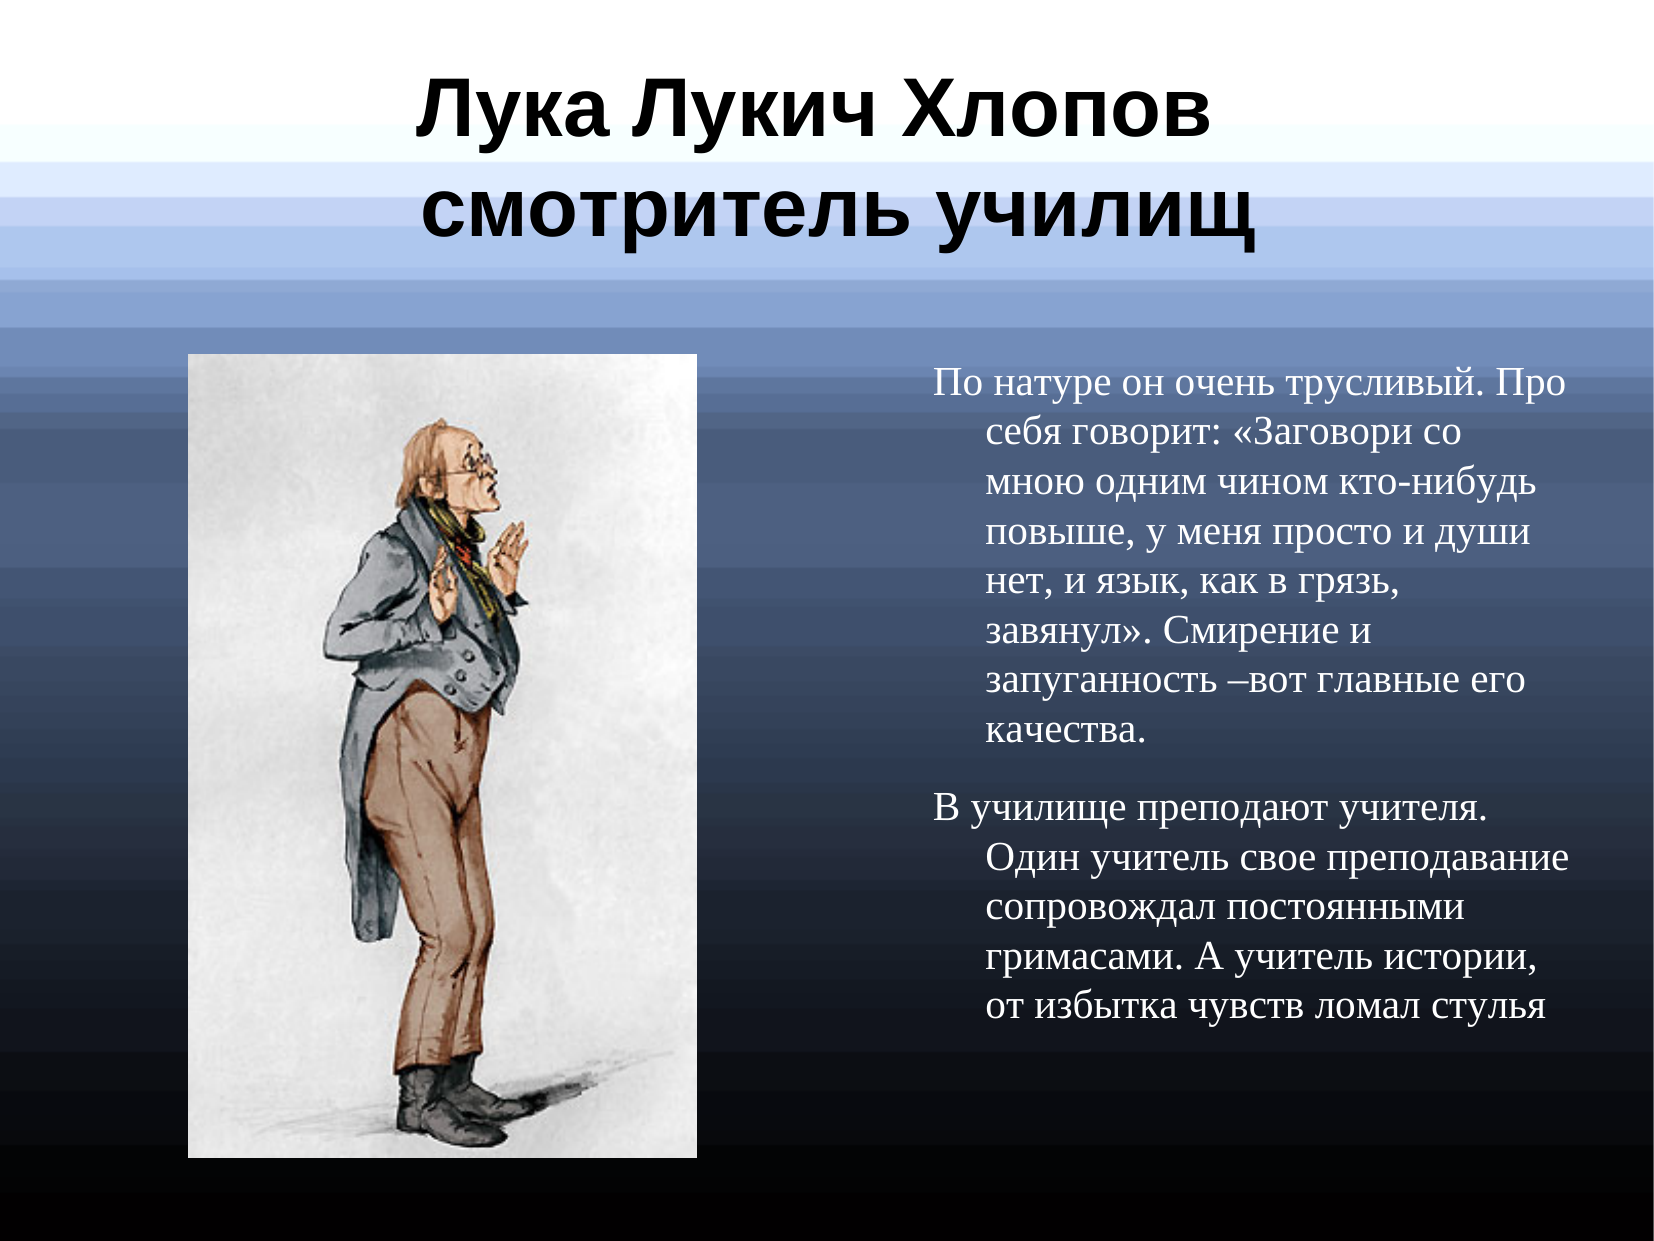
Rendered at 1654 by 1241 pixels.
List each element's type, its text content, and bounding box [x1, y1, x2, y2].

title Лука Лукич Хлопов смотритель училищ [82, 49, 1571, 257]
list По натуре он очень трусливый. Про себя говорит: «Заговори со мною одним чином кто-нибудь повыше, у меня просто и души нет, и язык, как в грязь, завянул». Смирение и запуганность –вот главные его качества. В училище преподают учителя. Один учитель свое преподавание сопровождал постоянными гримасами. А учитель истории, от избытка чувств ломал стулья [845, 354, 1572, 1074]
picture [188, 354, 697, 1158]
